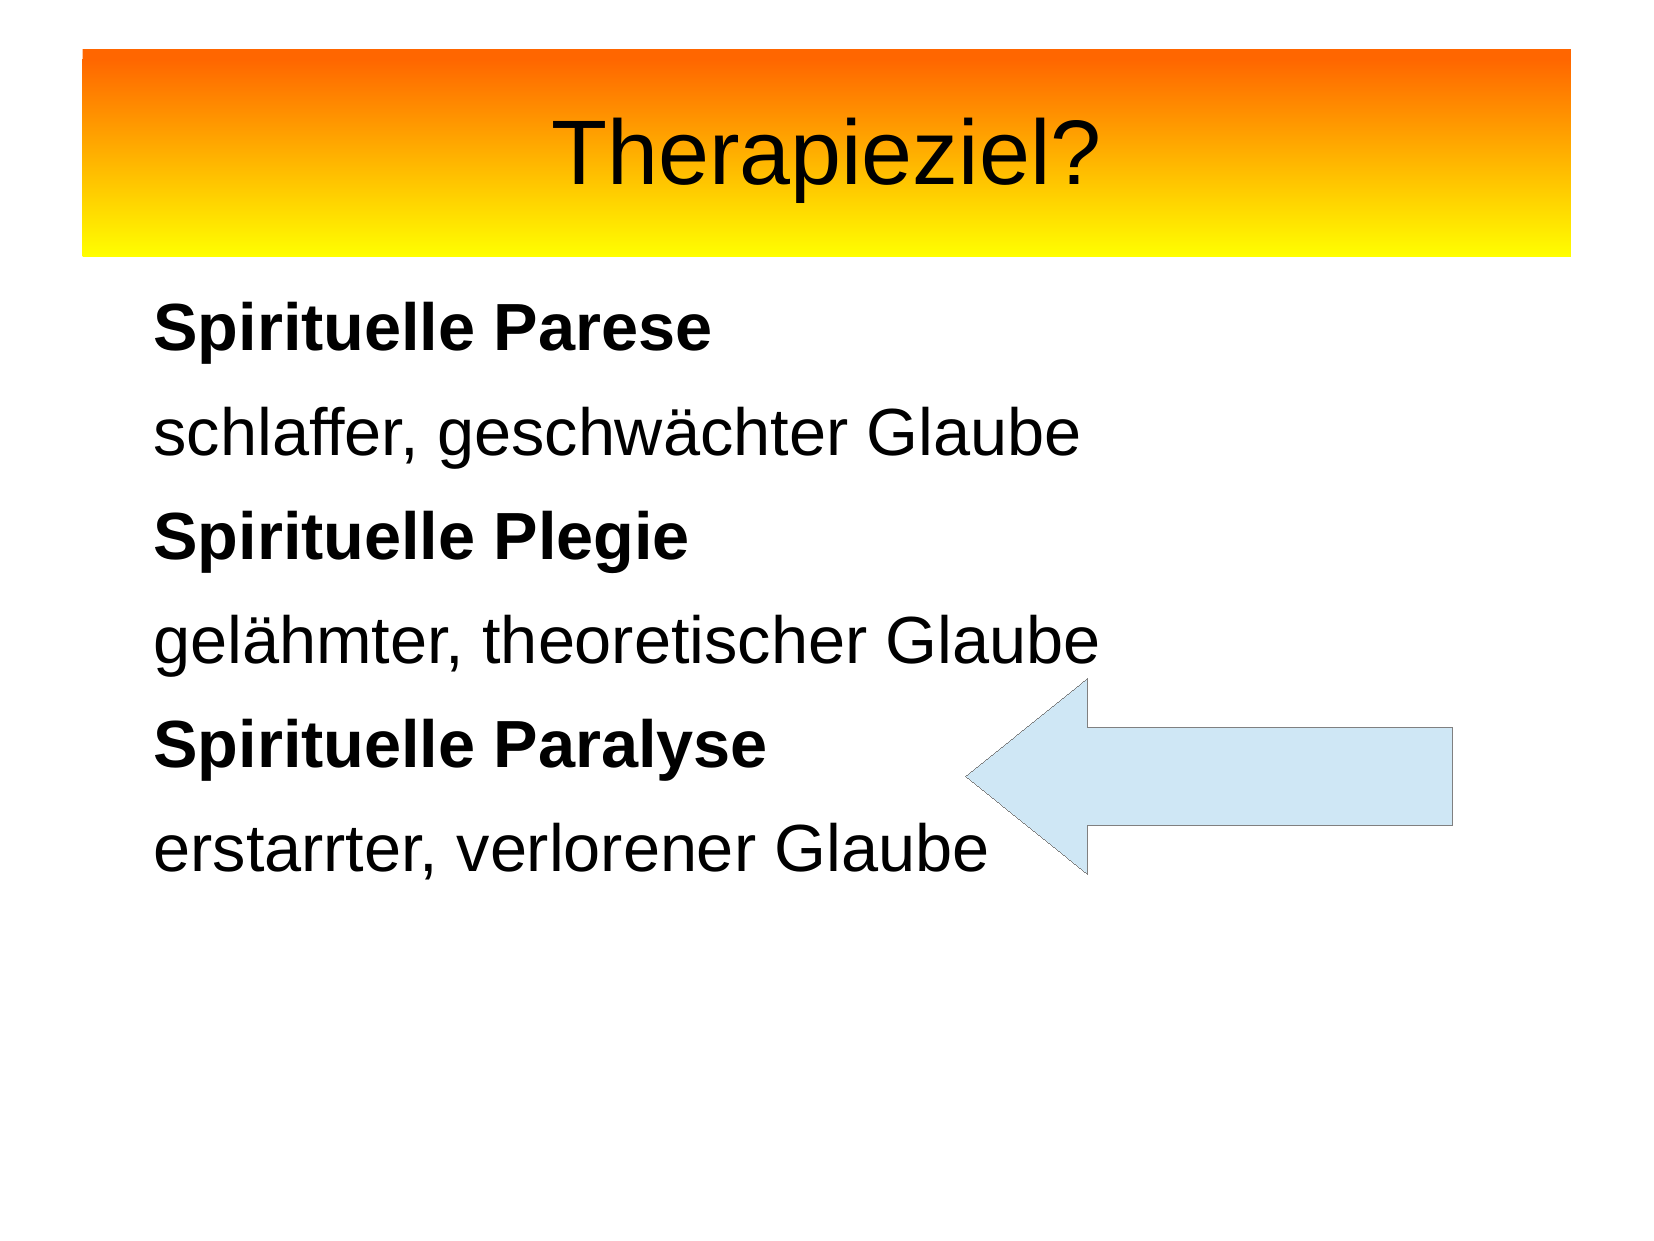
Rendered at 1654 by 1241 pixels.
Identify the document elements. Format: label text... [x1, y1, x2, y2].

list Spirituelle Parese schlaffer, geschwächter Glaube Spirituelle Plegie gelähmter, theoretischer Glaube Spirituelle Paralyse erstarrter, verlorener Glaube [82, 290, 1571, 1109]
text_box [965, 678, 1453, 875]
title Therapieziel? [82, 49, 1571, 257]
